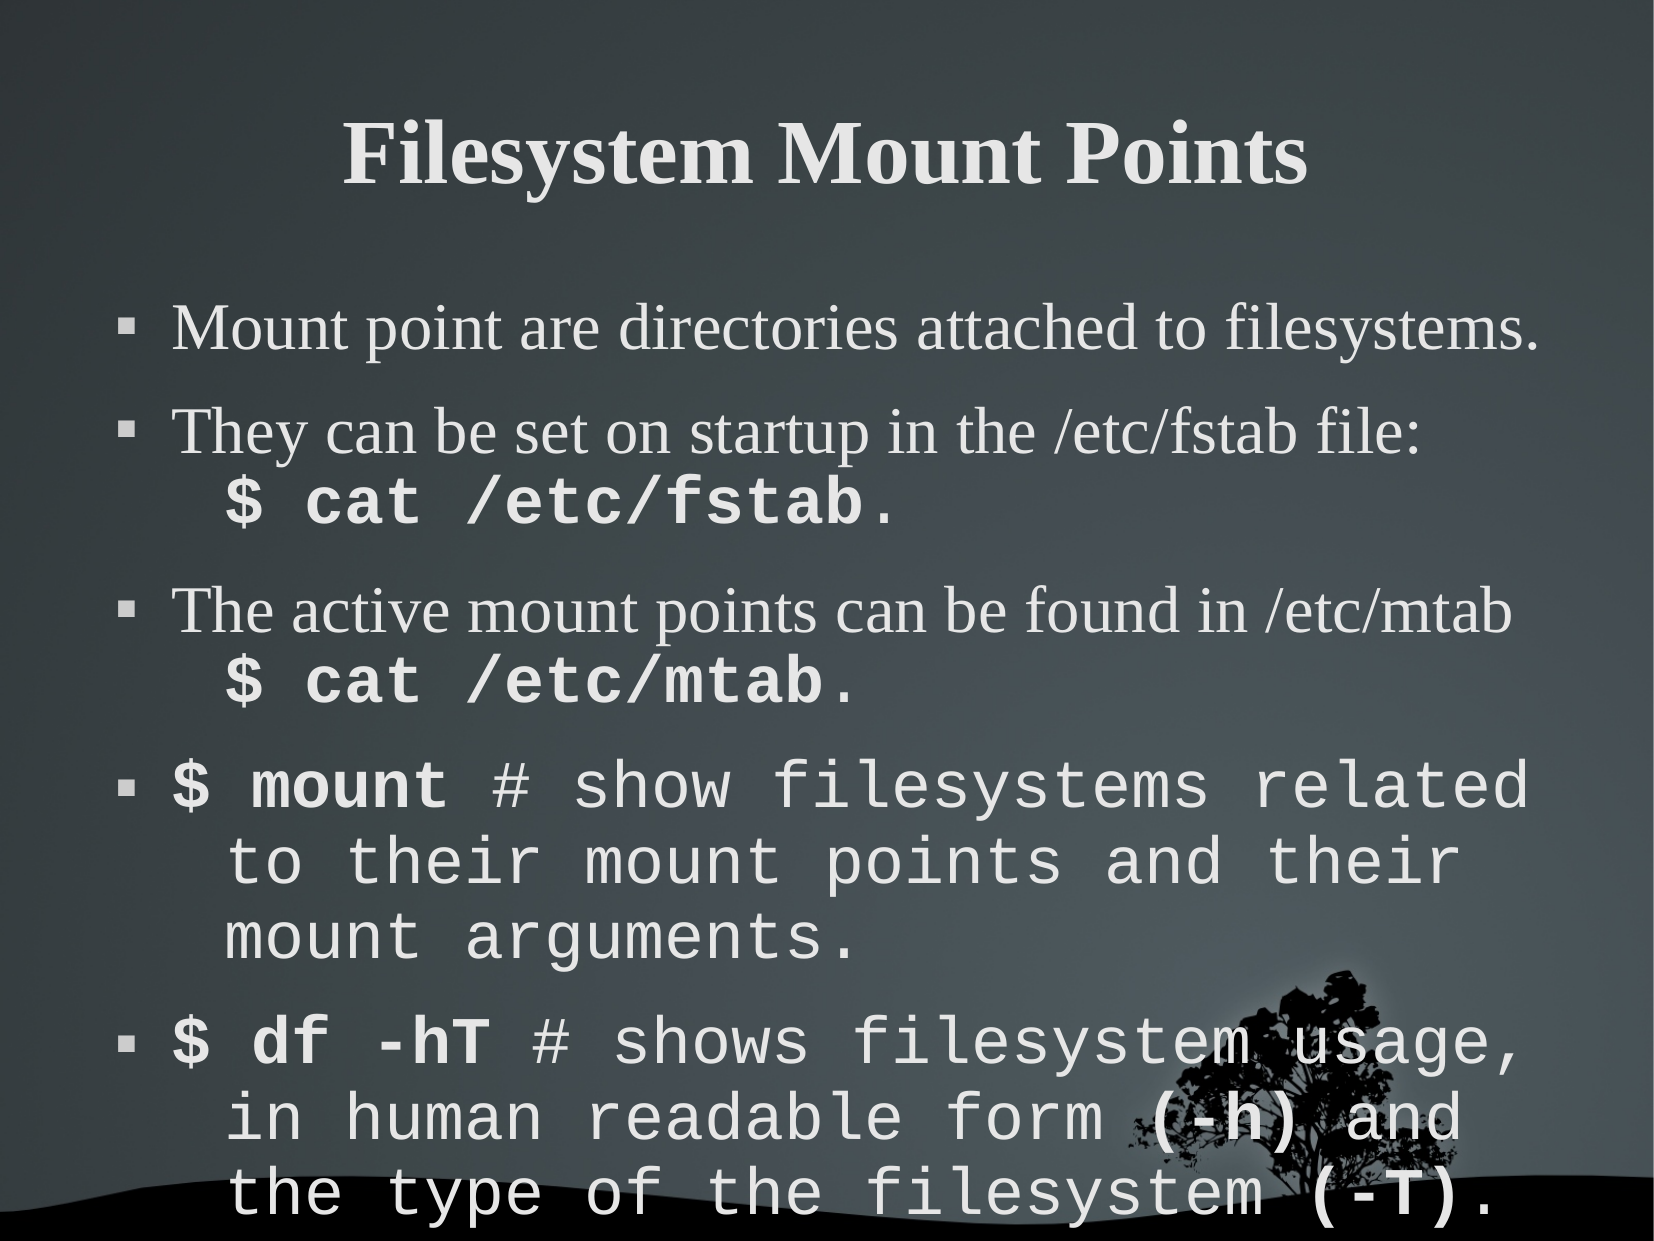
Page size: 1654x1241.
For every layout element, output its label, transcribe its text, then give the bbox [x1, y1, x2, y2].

picture [0, 0, 1654, 1241]
list Mount point are directories attached to filesystems. They can be set on startup in the /etc/fstab file: $ cat /etc/fstab. The active mount points can be found in /etc/mtab $ cat /etc/mtab. $ mount # show filesystems related to their mount points and their mount arguments. $ df -hT # shows filesystem usage, in human readable form (-h) and the type of the filesystem (-T). [82, 290, 1571, 1235]
title Filesystem Mount Points [82, 33, 1571, 273]
